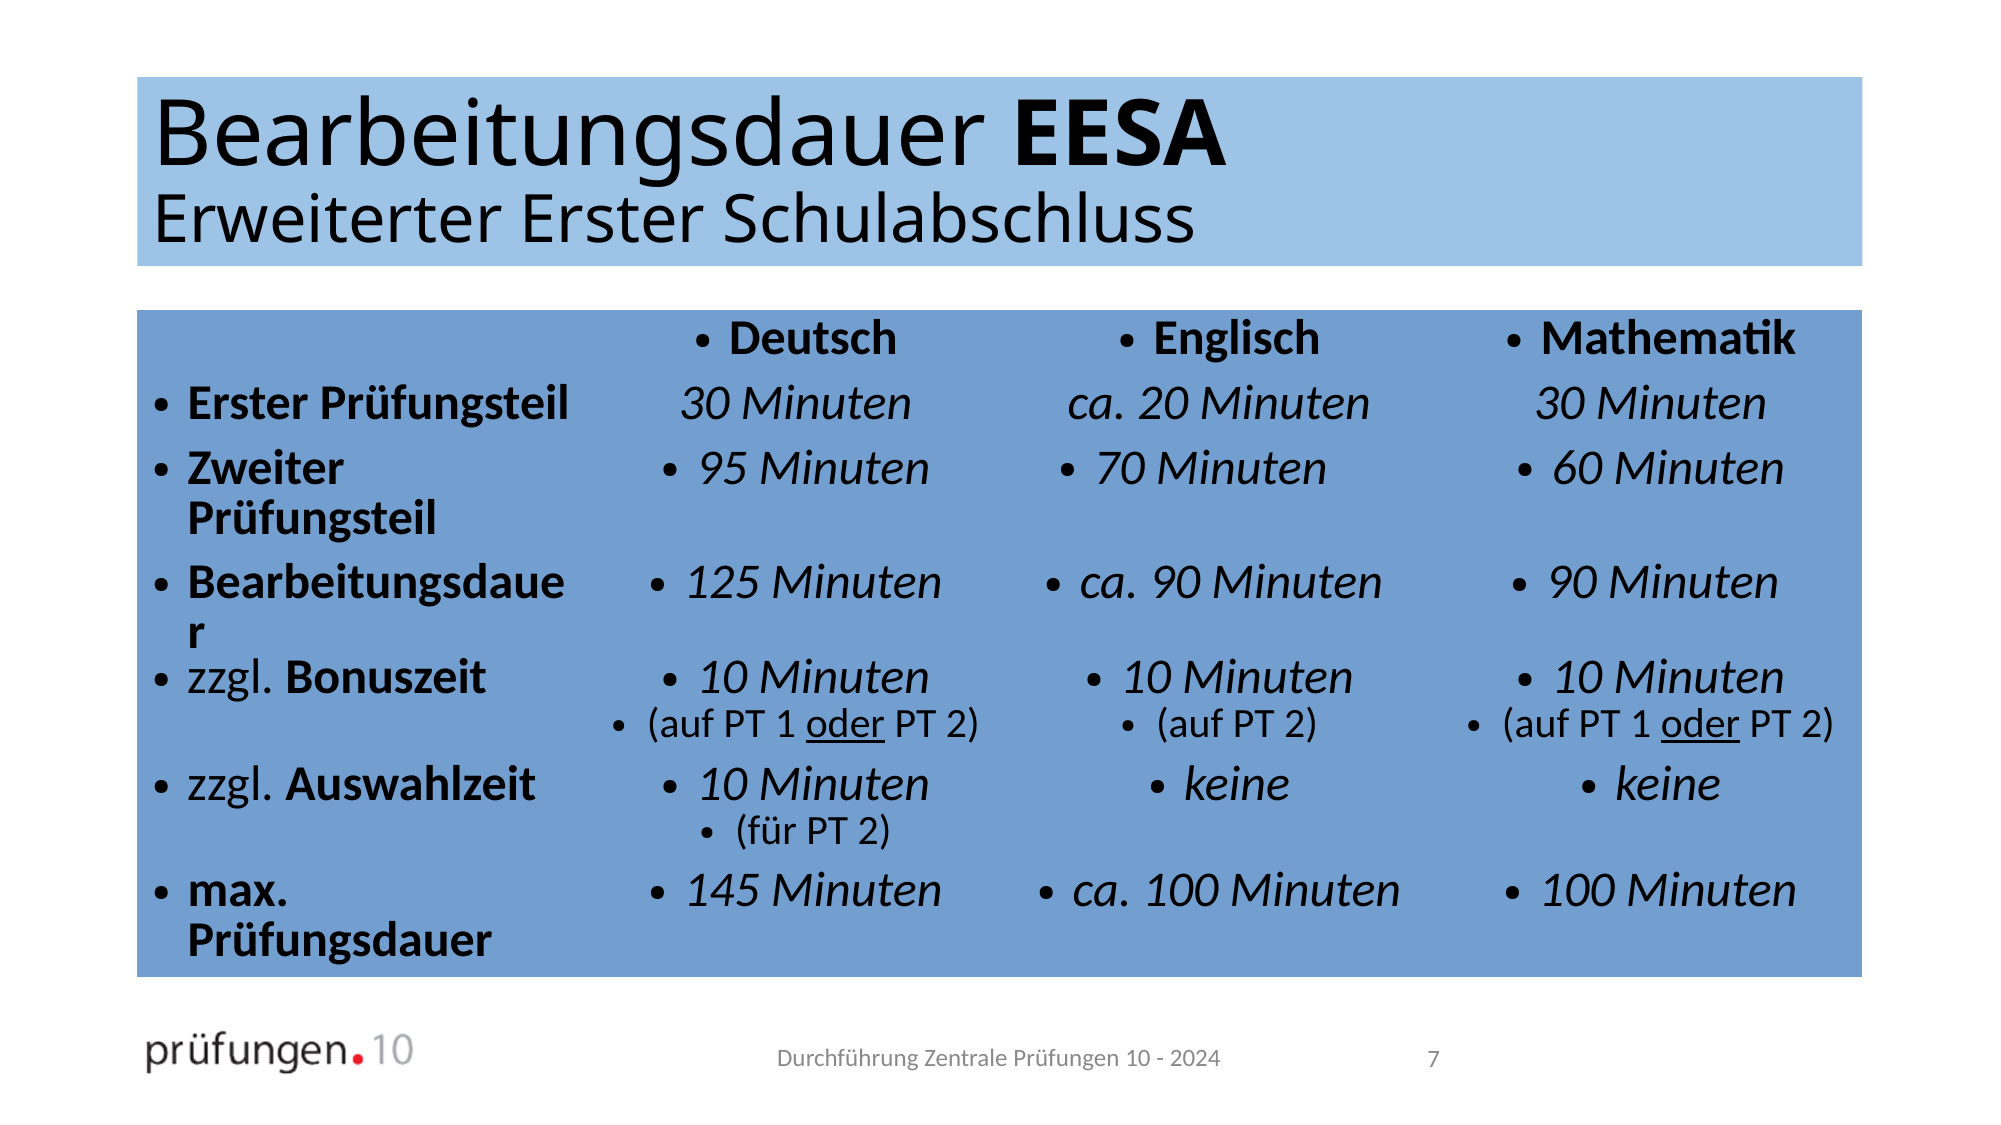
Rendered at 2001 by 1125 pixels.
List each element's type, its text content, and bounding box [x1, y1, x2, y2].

text_box [1412, 1027, 1863, 1088]
table_header 10 Minuten (auf PT 2) [1000, 649, 1439, 755]
table_header [137, 310, 591, 374]
table_cell 95 Minuten [591, 439, 1000, 554]
table_cell 10 Minuten (für PT 2) [591, 755, 1000, 862]
table_cell 100 Minuten [1439, 862, 1862, 977]
table_cell 30 Minuten [1439, 374, 1862, 439]
table_cell 145 Minuten [591, 862, 1000, 977]
table_cell 30 Minuten [591, 374, 1000, 439]
table_cell Bearbeitungsdauer [137, 554, 591, 649]
table_cell ca. 100 Minuten [1000, 862, 1439, 977]
table_cell 70 Minuten [1000, 439, 1439, 554]
table_cell 90 Minuten [1439, 554, 1862, 649]
table_cell ca. 90 Minuten [1000, 554, 1439, 649]
table_cell zzgl. Auswahlzeit [137, 755, 591, 862]
table_header 10 Minuten (auf PT 1 oder PT 2) [1439, 649, 1862, 755]
table_cell max. Prüfungsdauer [137, 862, 591, 977]
table_cell ca. 20 Minuten [1000, 374, 1439, 439]
table_cell 60 Minuten [1439, 439, 1862, 554]
table_header Mathematik [1439, 310, 1862, 374]
table_cell Zweiter Prüfungsteil [137, 439, 591, 554]
table_header Deutsch [591, 310, 1000, 374]
table_header Englisch [1000, 310, 1439, 374]
table_header zzgl. Bonuszeit [137, 649, 591, 755]
table_cell 125 Minuten [591, 554, 1000, 649]
table_cell Erster Prüfungsteil [137, 374, 591, 439]
table_cell keine [1000, 755, 1439, 862]
table_cell keine [1439, 755, 1862, 862]
title Bearbeitungsdauer EESA Erweiterter Erster Schulabschluss [137, 77, 1863, 267]
table_header 10 Minuten (auf PT 1 oder PT 2) [591, 649, 1000, 755]
